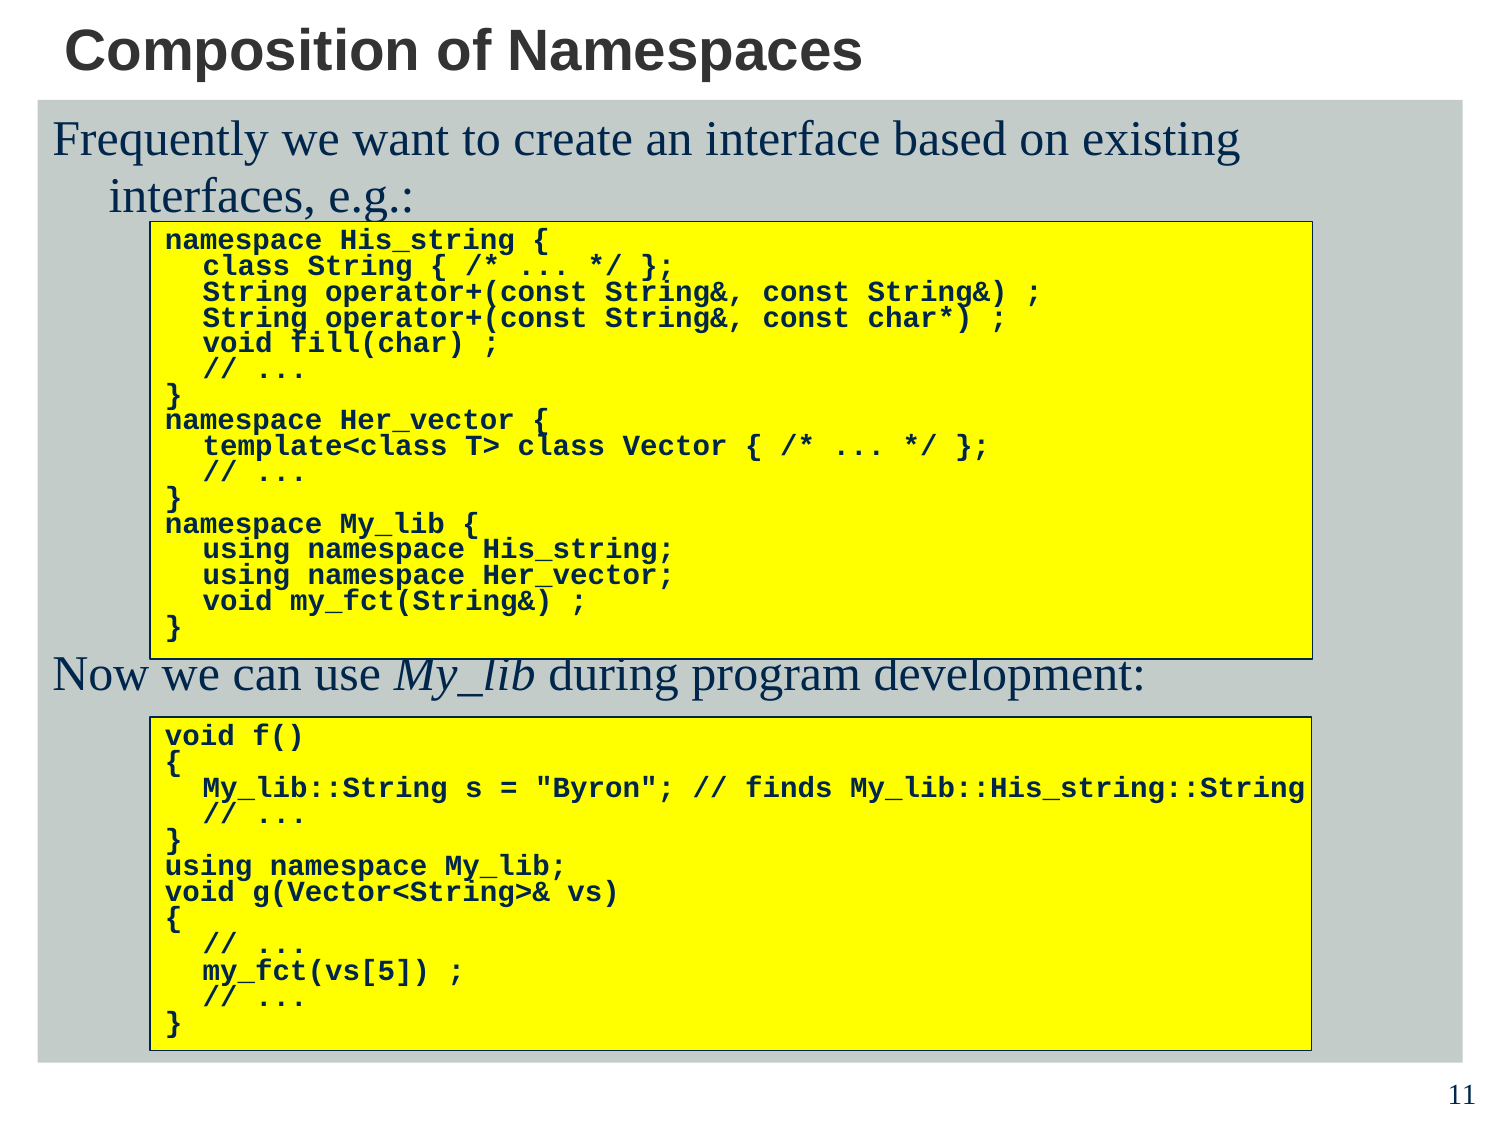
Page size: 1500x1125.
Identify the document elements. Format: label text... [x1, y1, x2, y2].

text_box namespace His_string { class String { /* ... */ }; String operator+(const String&, const String&) ; String operator+(const String&, const char*) ; void fill(char) ; // ... } namespace Her_vector { template<class T> class Vector { /* ... */ }; // ... } namespace My_lib { using namespace His_string; using namespace Her_vector; void my_fct(String&) ; } [150, 221, 1313, 676]
list Frequently we want to create an interface based on existing interfaces, e.g.: Now we can use My_lib during program development: [37, 99, 1463, 1063]
title Composition of Namespaces [50, 0, 1450, 91]
text_box void f() { My_lib::String s = "Byron"; // finds My_lib::His_string::String // ... } using namespace My_lib; void g(Vector<String>& vs) { // ... my_fct(vs[5]) ; // ... } [150, 717, 1351, 1080]
